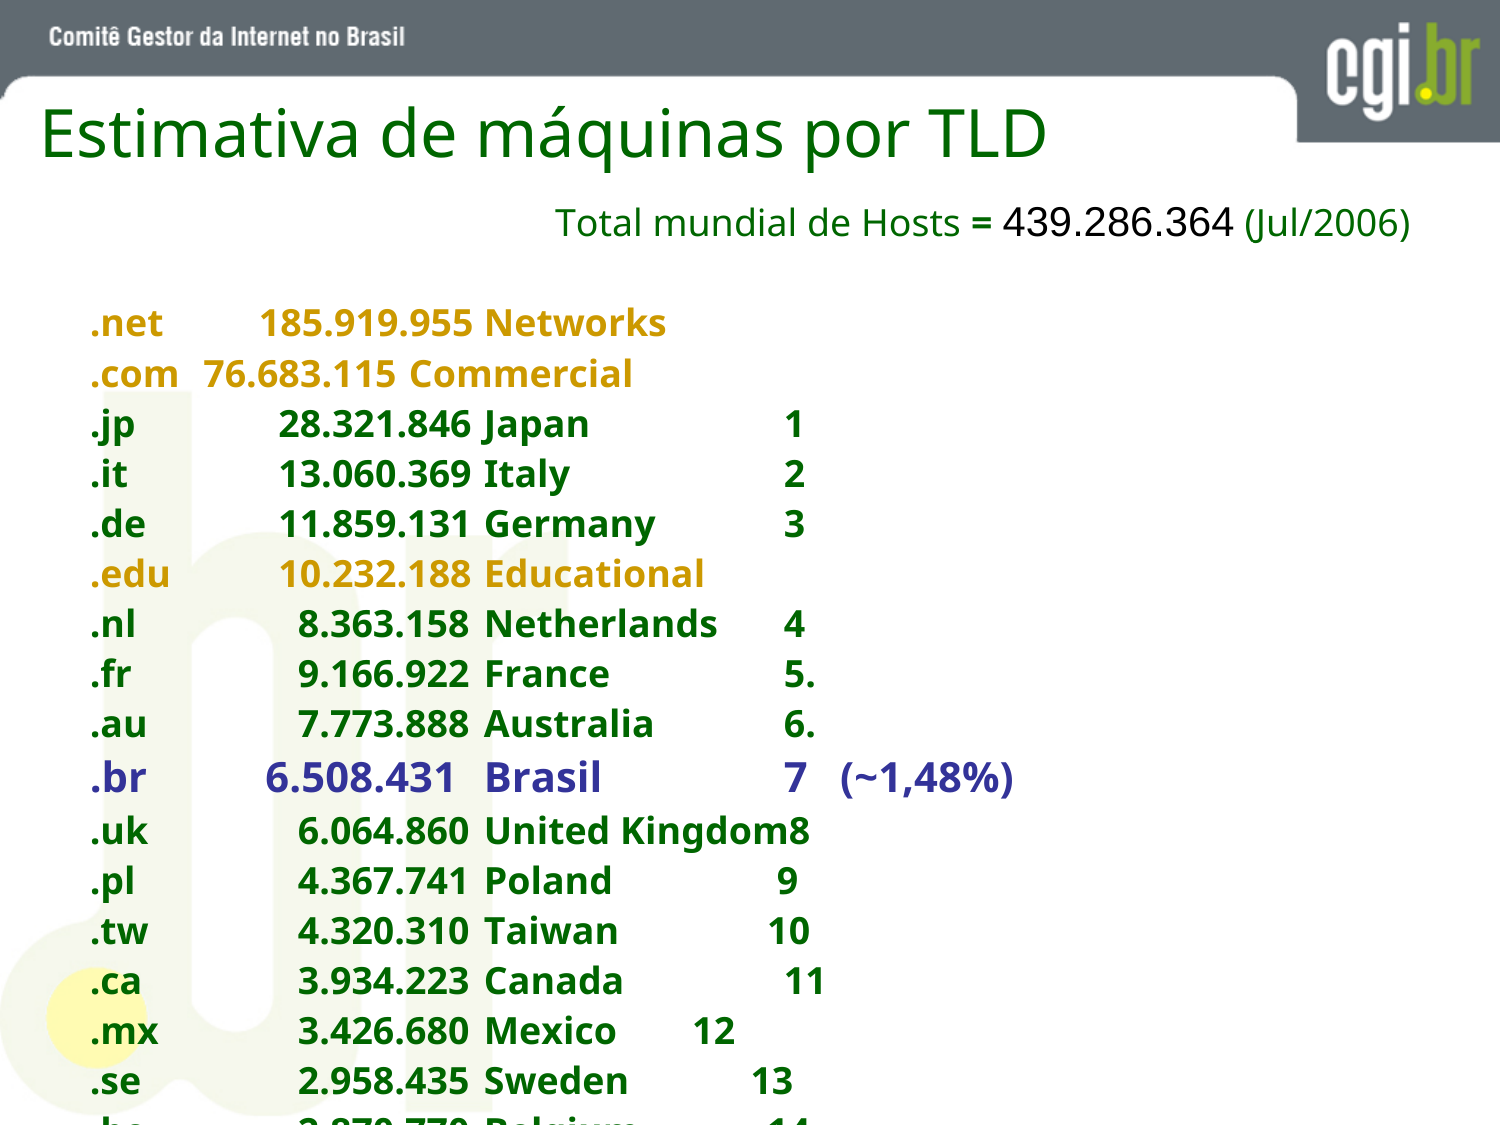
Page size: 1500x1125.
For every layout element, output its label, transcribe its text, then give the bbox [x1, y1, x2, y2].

picture [386, 1118, 419, 1125]
picture [345, 1118, 365, 1125]
picture [312, 1118, 337, 1125]
picture [540, 1118, 777, 1125]
picture [782, 1118, 800, 1125]
picture [498, 1118, 534, 1125]
list Total mundial de Hosts = 439.286.364 (Jul/2006) .net 185.919.955 Networks .com 76.683.115 Commercial .jp 28.321.846 Japan 1 .it 13.060.369 Italy 2 .de 11.859.131 Germany 3 .edu 10.232.188 Educational .nl 8.363.158 Netherlands 4 .fr 9.166.922 France 5. .au 7.773.888 Australia 6. .br 6.508.431 Brasil 7 (~1,48%) .uk 6.064.860 United Kingdom8 .pl 4.367.741 Poland 9 .tw 4.320.310 Taiwan 10 .ca 3.934.223 Canada 11 .mx 3.426.680 Mexico 12 .se 2.958.435 Sweden 13 .be 2.870.770 Belgium 14 [75, 196, 1426, 1118]
title Estimativa de máquinas por TLD [24, 74, 1266, 188]
picture [445, 1118, 455, 1125]
picture [108, 1118, 304, 1125]
picture [424, 1118, 440, 1125]
picture [462, 1118, 486, 1125]
picture [0, 0, 1500, 1125]
picture [370, 1118, 379, 1125]
